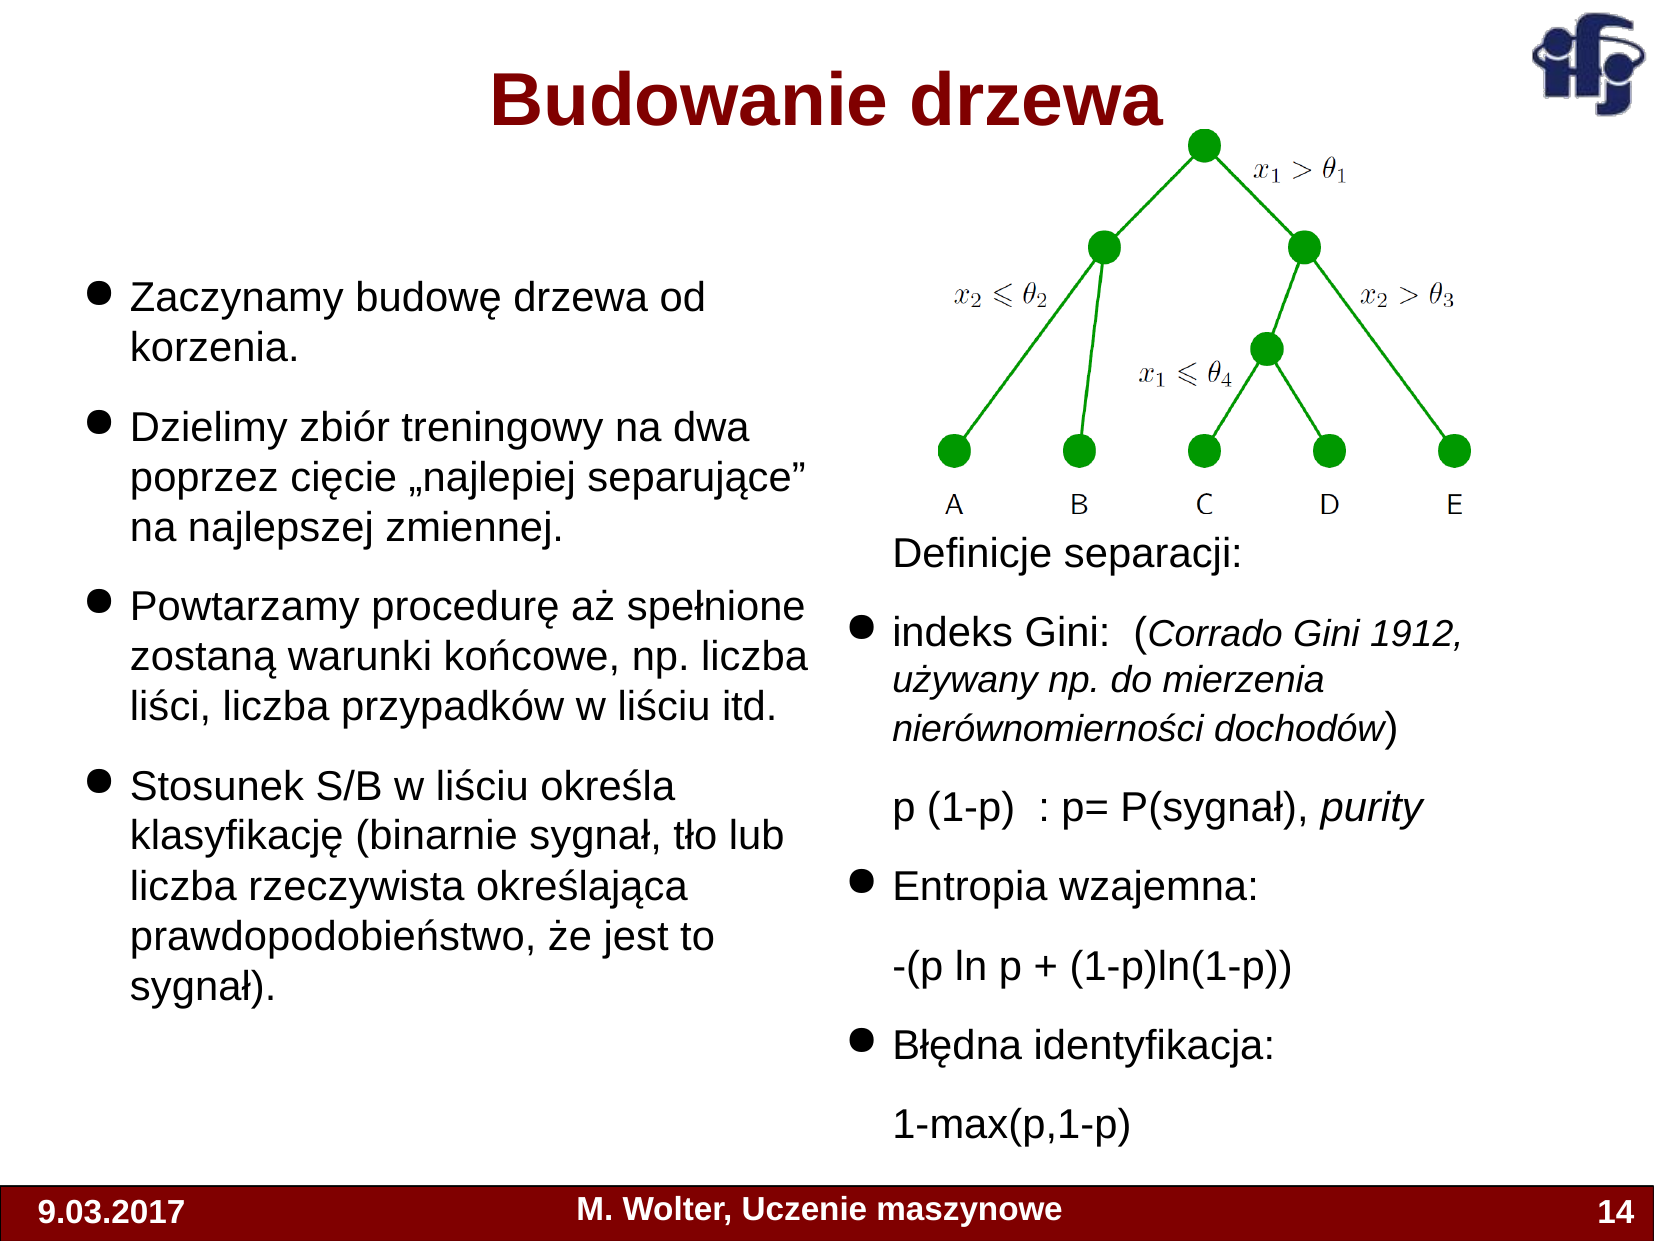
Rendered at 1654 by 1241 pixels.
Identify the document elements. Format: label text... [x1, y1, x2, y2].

list Zaczynamy budowę drzewa od korzenia. Dzielimy zbiór treningowy na dwa poprzez cięcie „najlepiej separujące” na najlepszej zmiennej. Powtarzamy procedurę aż spełnione zostaną warunki końcowe, np. liczba liści, liczba przypadków w liściu itd. Stosunek S/B w liściu określa klasyfikację (binarnie sygnał, tło lub liczba rzeczywista określająca prawdopodobieństwo, że jest to sygnał). [82, 270, 809, 1109]
list Definicje separacji: indeks Gini: (Corrado Gini 1912, używany np. do mierzenia nierównomierności dochodów) p (1-p) : p= P(sygnał), purity Entropia wzajemna: -(p ln p + (1-p)ln(1-p)) Błędna identyfikacja: 1-max(p,1-p) [845, 525, 1572, 1148]
picture [1525, 0, 1654, 129]
title Budowanie drzewa [82, 25, 1571, 166]
picture [938, 166, 1471, 514]
